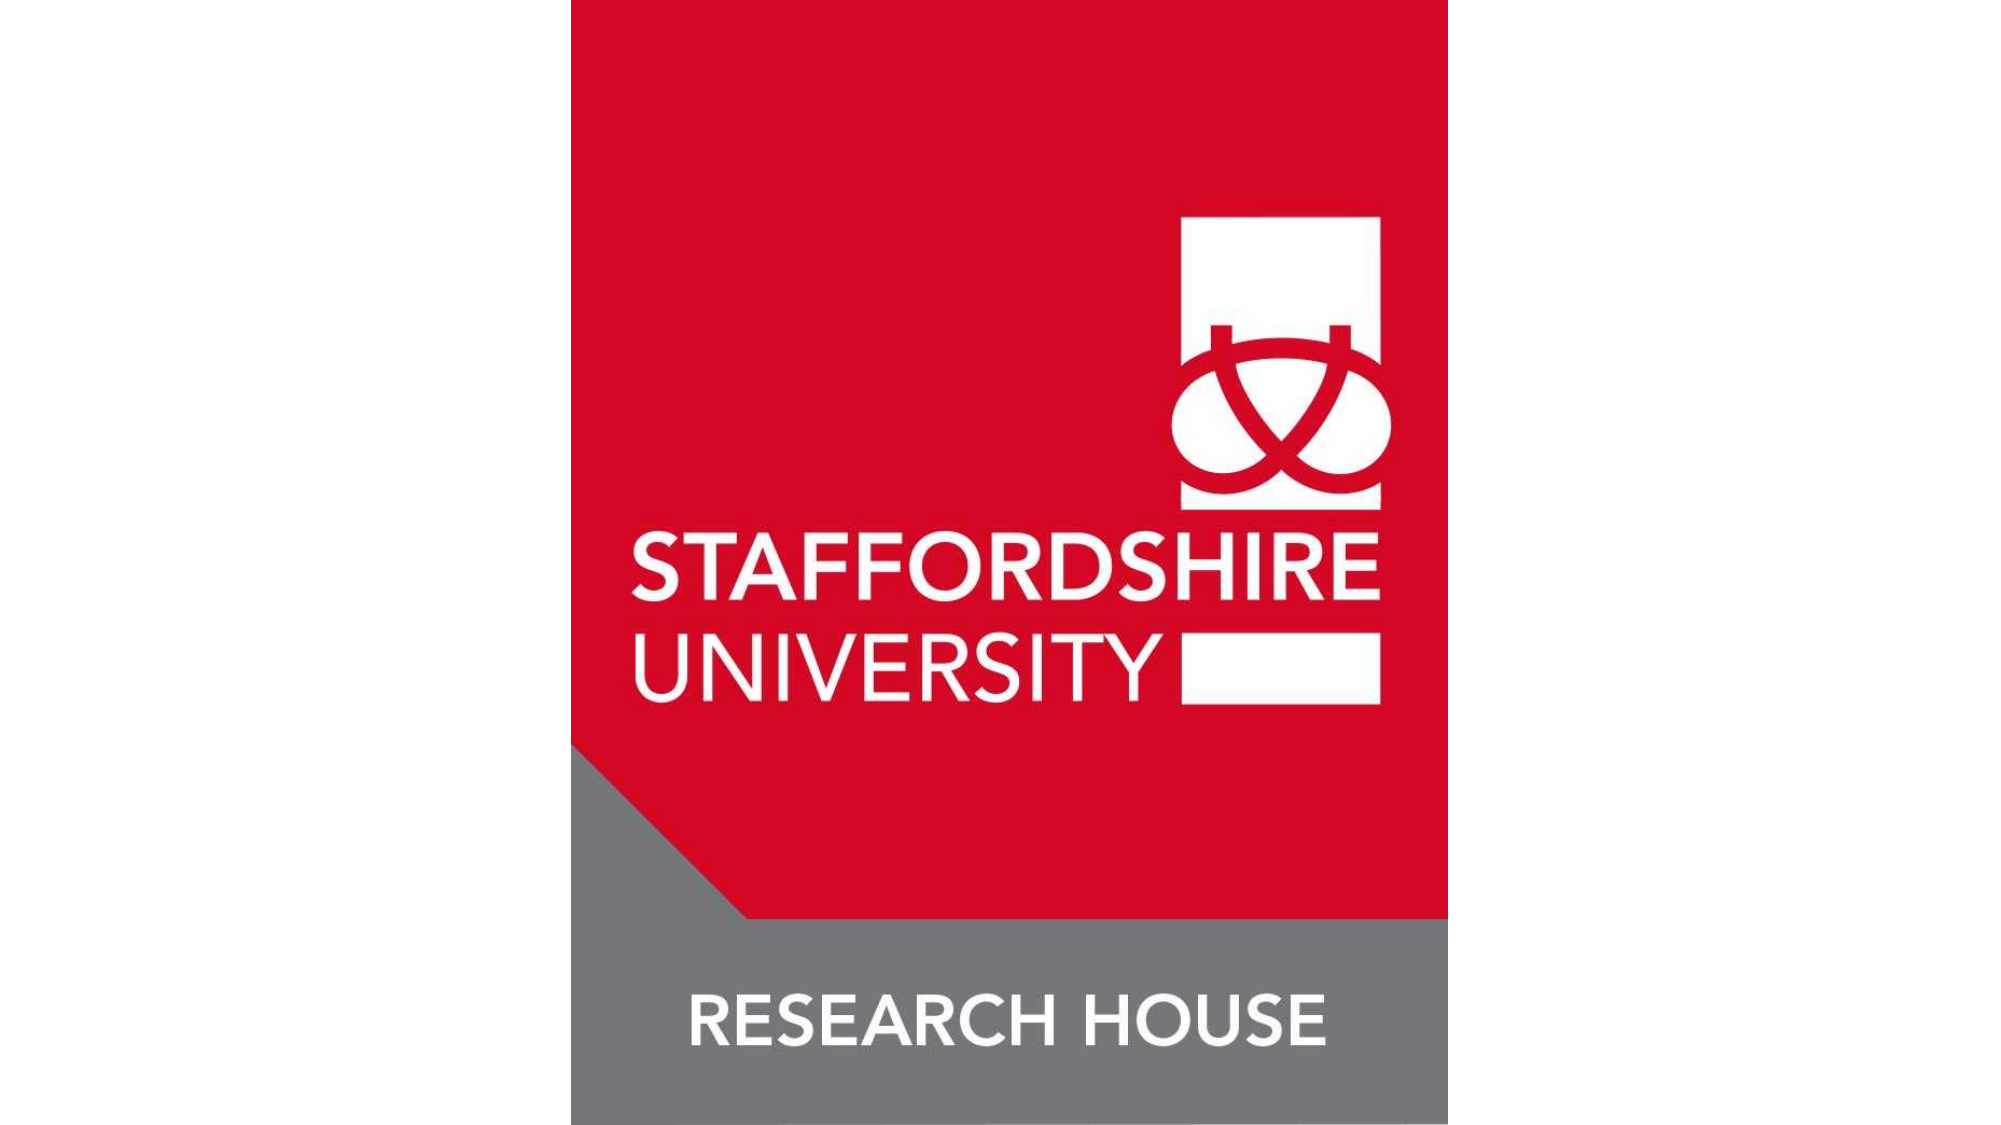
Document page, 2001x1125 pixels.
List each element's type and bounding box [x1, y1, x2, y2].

picture [571, 0, 1448, 1125]
